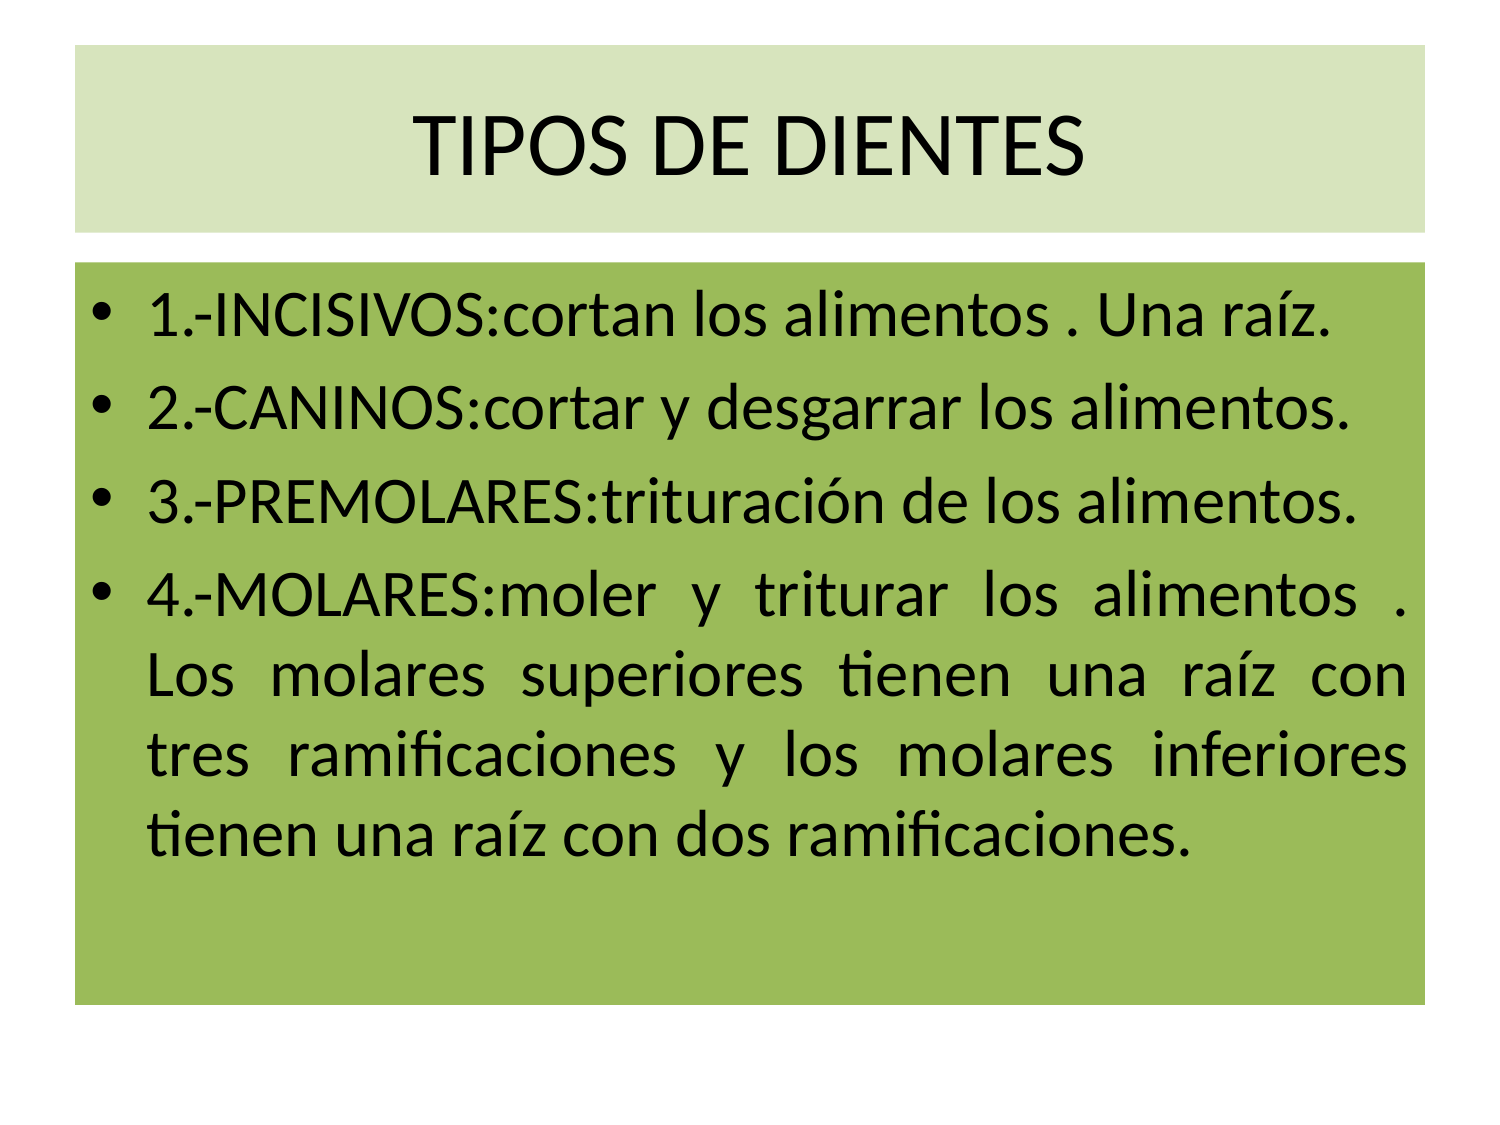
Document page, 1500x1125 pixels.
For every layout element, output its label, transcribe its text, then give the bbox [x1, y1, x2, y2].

list 1.-INCISIVOS:cortan los alimentos . Una raíz. 2.-CANINOS:cortar y desgarrar los alimentos. 3.-PREMOLARES:trituración de los alimentos. 4.-MOLARES:moler y triturar los alimentos . Los molares superiores tienen una raíz con tres ramificaciones y los molares inferiores tienen una raíz con dos ramificaciones. [75, 262, 1425, 1005]
title TIPOS DE DIENTES [75, 45, 1425, 233]
